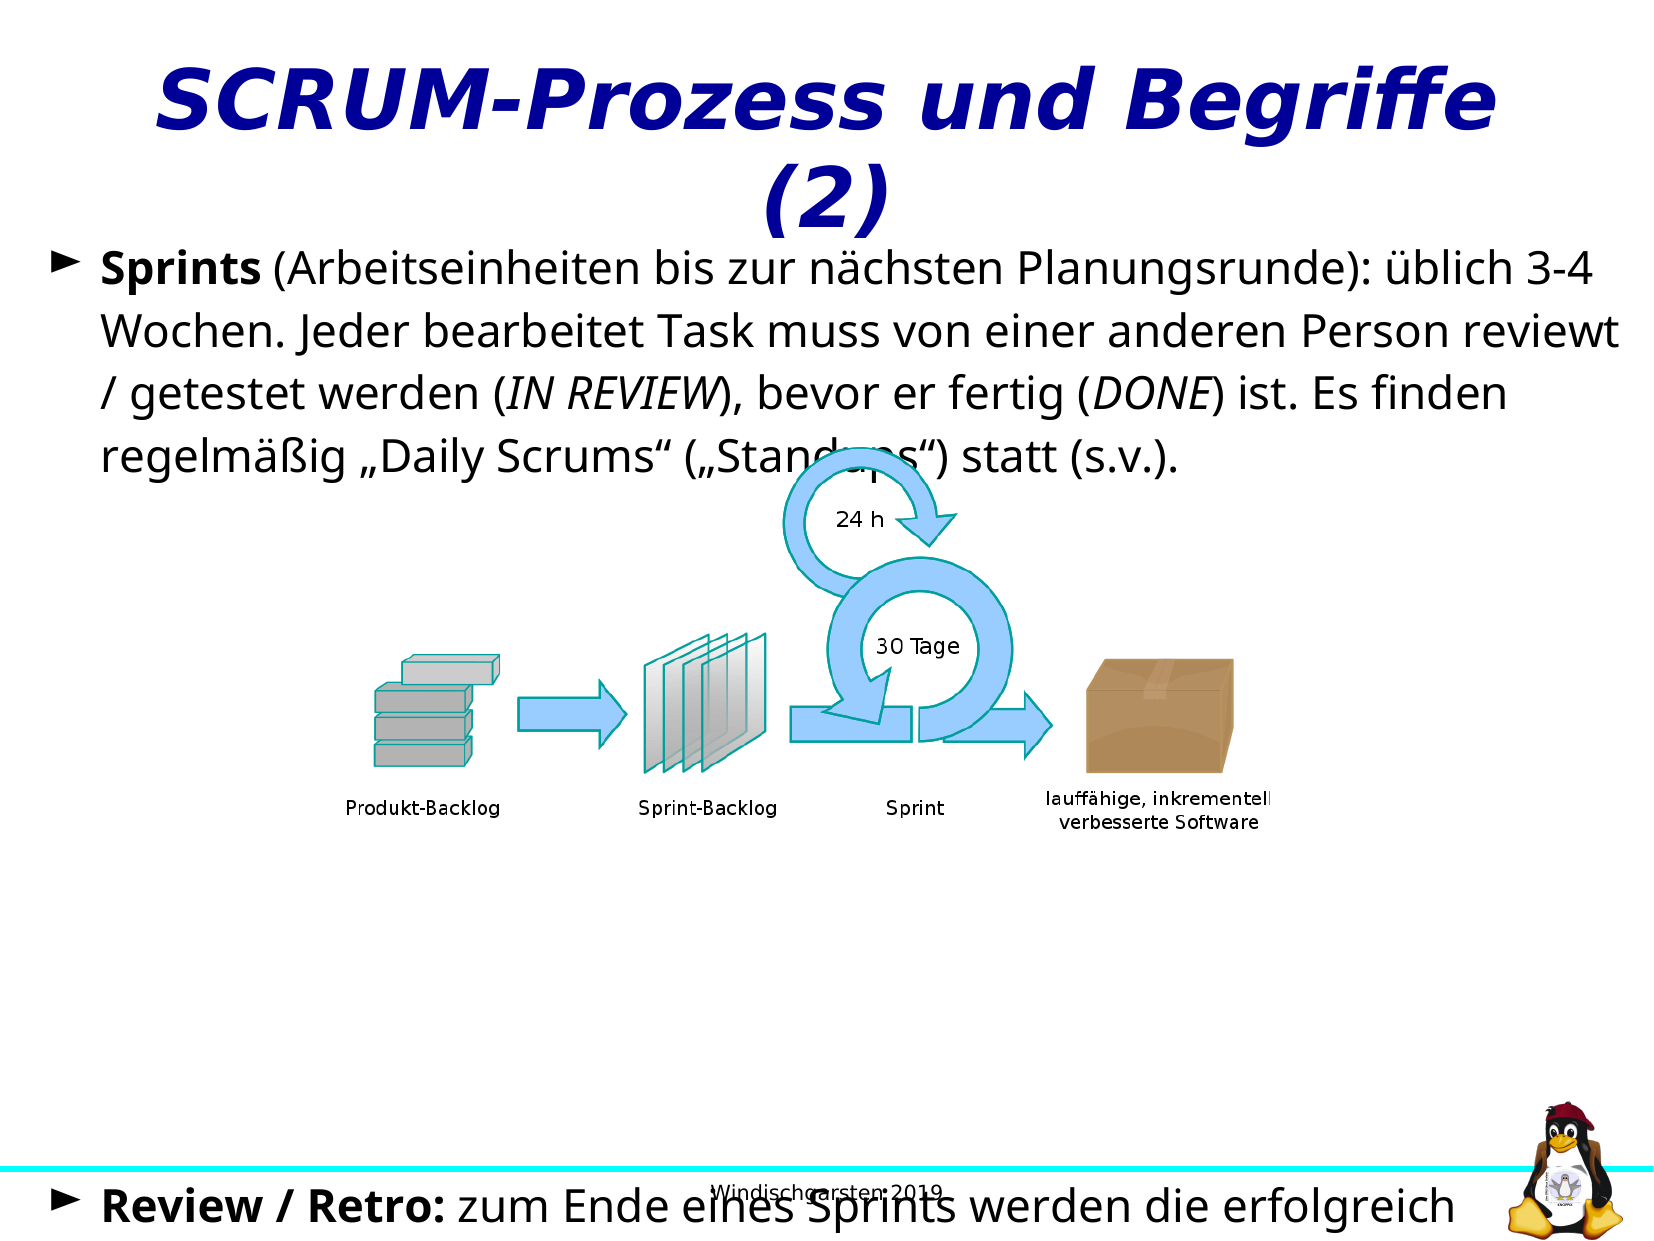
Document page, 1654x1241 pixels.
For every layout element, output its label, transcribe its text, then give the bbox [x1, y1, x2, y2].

picture [324, 413, 1270, 886]
list Sprints (Arbeitseinheiten bis zur nächsten Planungsrunde): üblich 3-4 Wochen. Jeder bearbeitet Task muss von einer anderen Person reviewt / getestet werden (IN REVIEW), bevor er fertig (DONE) ist. Es finden regelmäßig „Daily Scrums“ („Standups“) statt (s.v.). Review / Retro: zum Ende eines Sprints werden die erfolgreich bearbeiteten und reviewten (nur DONE) Tasks dem PO vom Team vorgestellt. Nicht funktionierende Tasks werden verworfen (bzw. vom PO ggf. neu definiert für den nächsten Sprint). Der Scrum Master übt Manöverkritik und gibt Tipps dazu, wie im nächsten Sprint effizienter gearbeitet werden könnte → Lustiges Video von einem der SCRUM-Erfinder [29, 173, 1625, 1152]
picture [1505, 1152, 1625, 1241]
title SCRUM-Prozess und Begriffe (2) [121, 46, 1534, 173]
